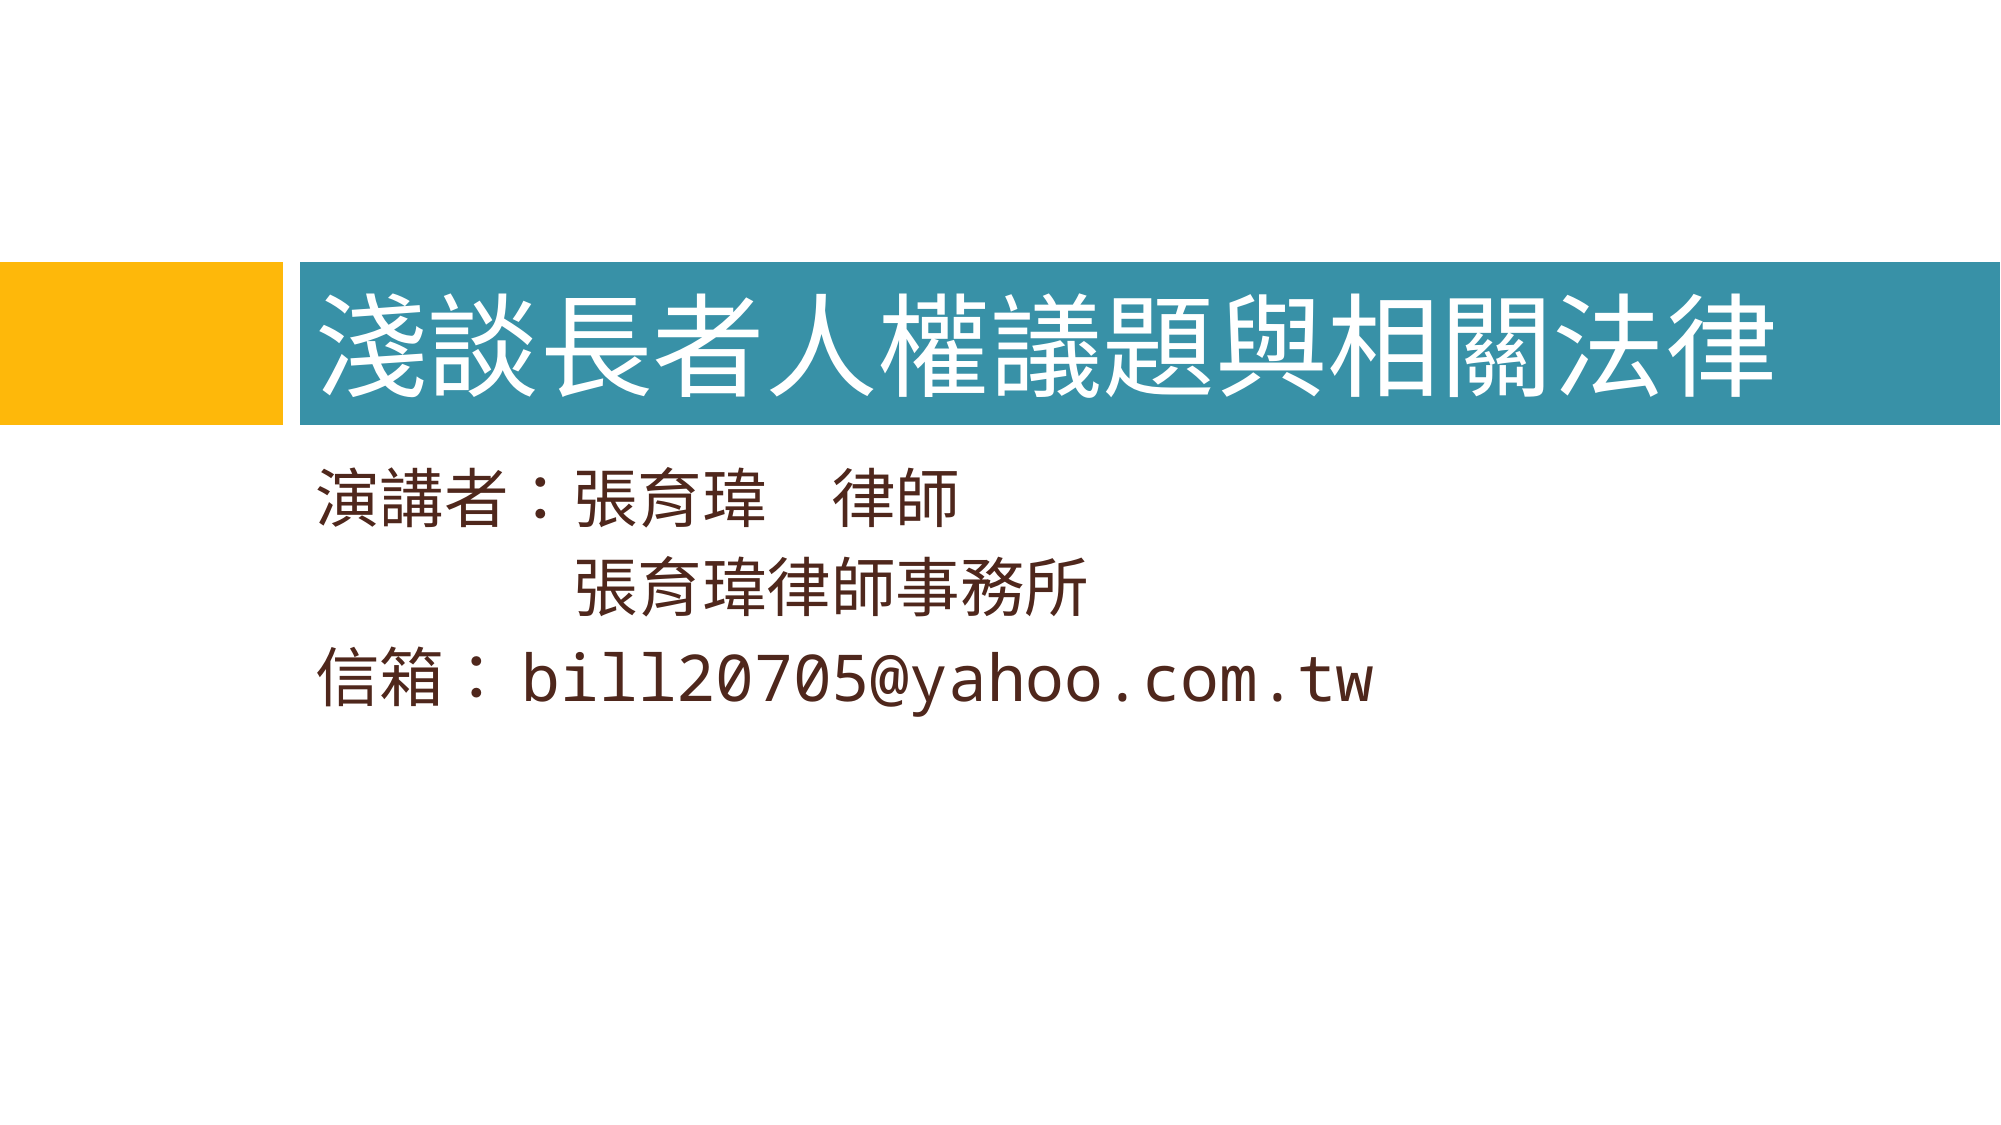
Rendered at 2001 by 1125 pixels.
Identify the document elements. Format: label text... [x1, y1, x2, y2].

list 演講者：張育瑋 律師 張育瑋律師事務所 信箱：bill20705@yahoo.com.tw [300, 450, 1859, 725]
title 淺談長者人權議題與相關法律 [300, 262, 1967, 426]
